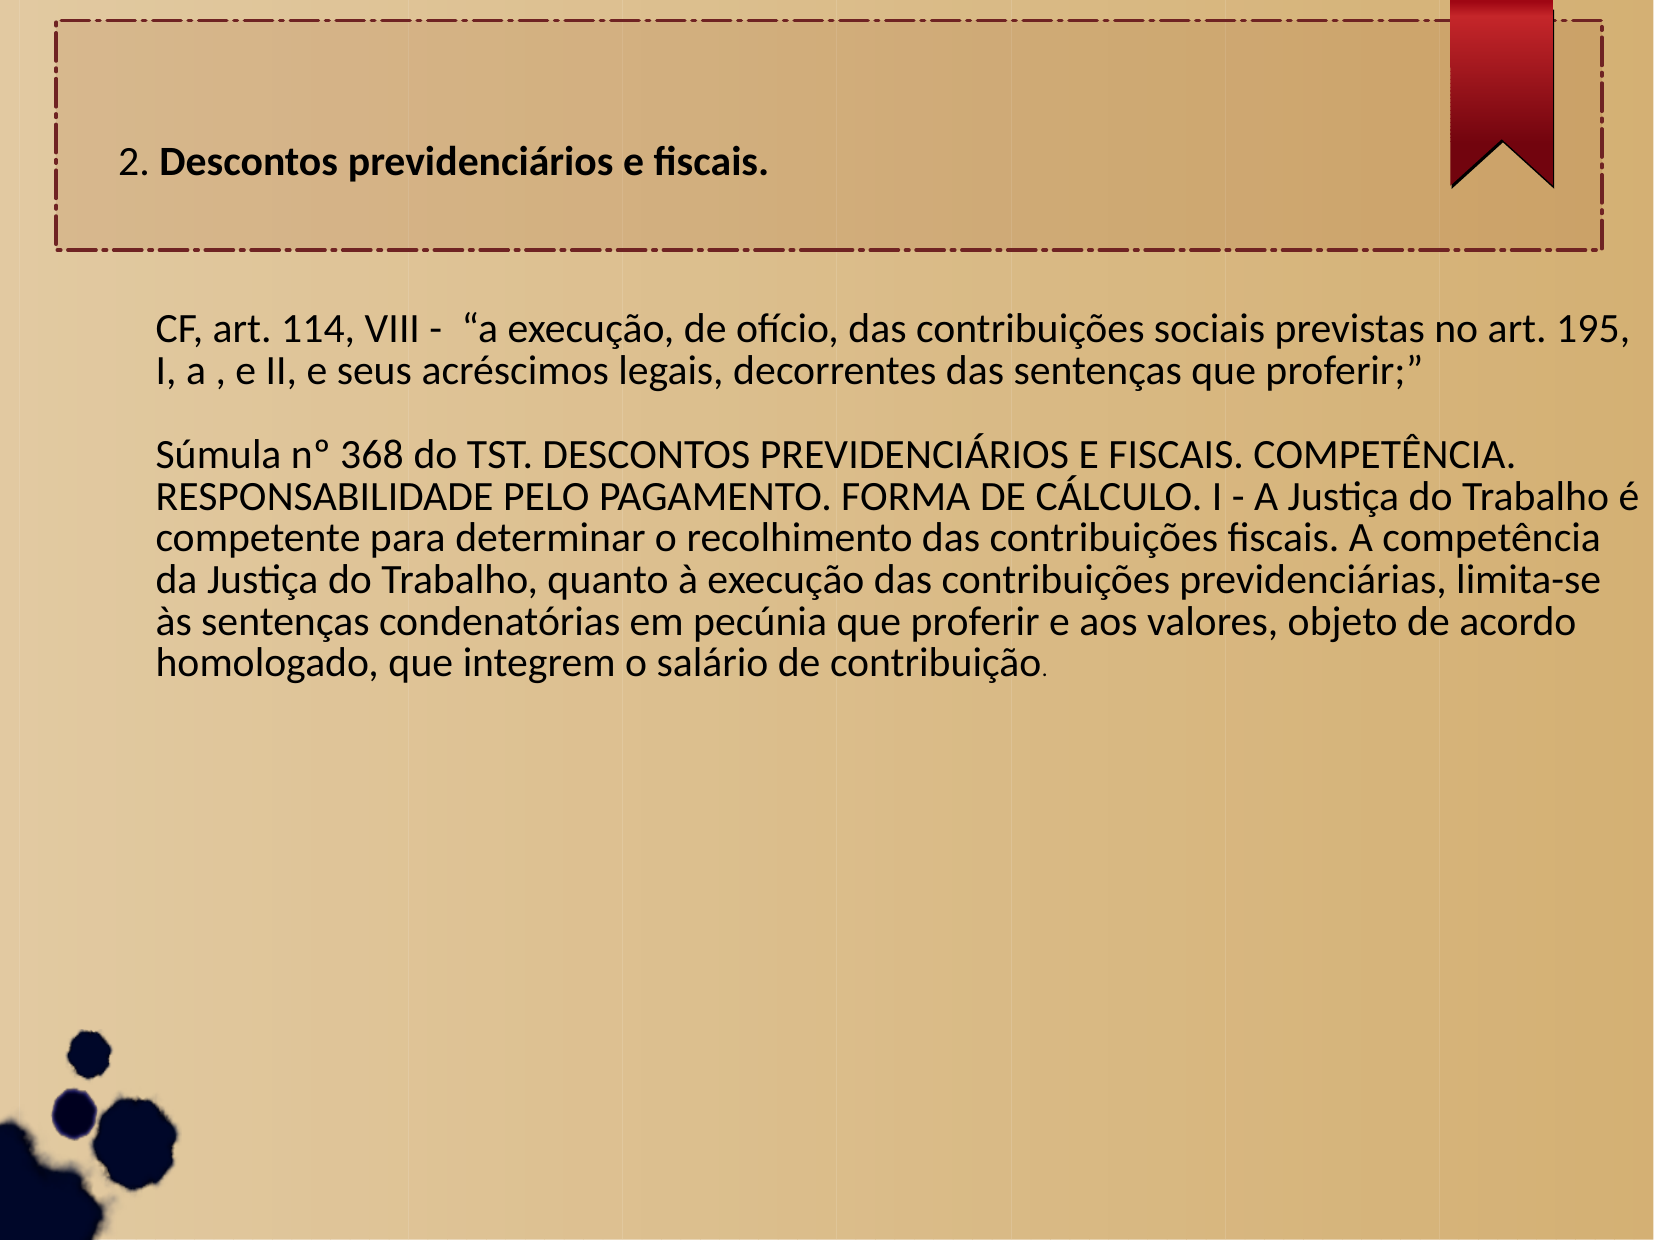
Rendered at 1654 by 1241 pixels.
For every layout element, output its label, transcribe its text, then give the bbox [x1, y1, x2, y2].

title 2. Descontos previdenciários e fiscais. CF, art. 114, VIII - “a execução, de ofício, das contribuições sociais previstas no art. 195, I, a , e II, e seus acréscimos legais, decorrentes das sentenças que proferir;” Súmula nº 368 do TST. DESCONTOS PREVIDENCIÁRIOS E FISCAIS. COMPETÊNCIA. RESPONSABILIDADE PELO PAGAMENTO. FORMA DE CÁLCULO. I - A Justiça do Trabalho é competente para determinar o recolhimento das contribuições fiscais. A competência da Justiça do Trabalho, quanto à execução das contribuições previdenciárias, limita-se às sentenças condenatórias em pecúnia que proferir e aos valores, objeto de acordo homologado, que integrem o salário de contribuição. [59, 76, 1642, 1028]
